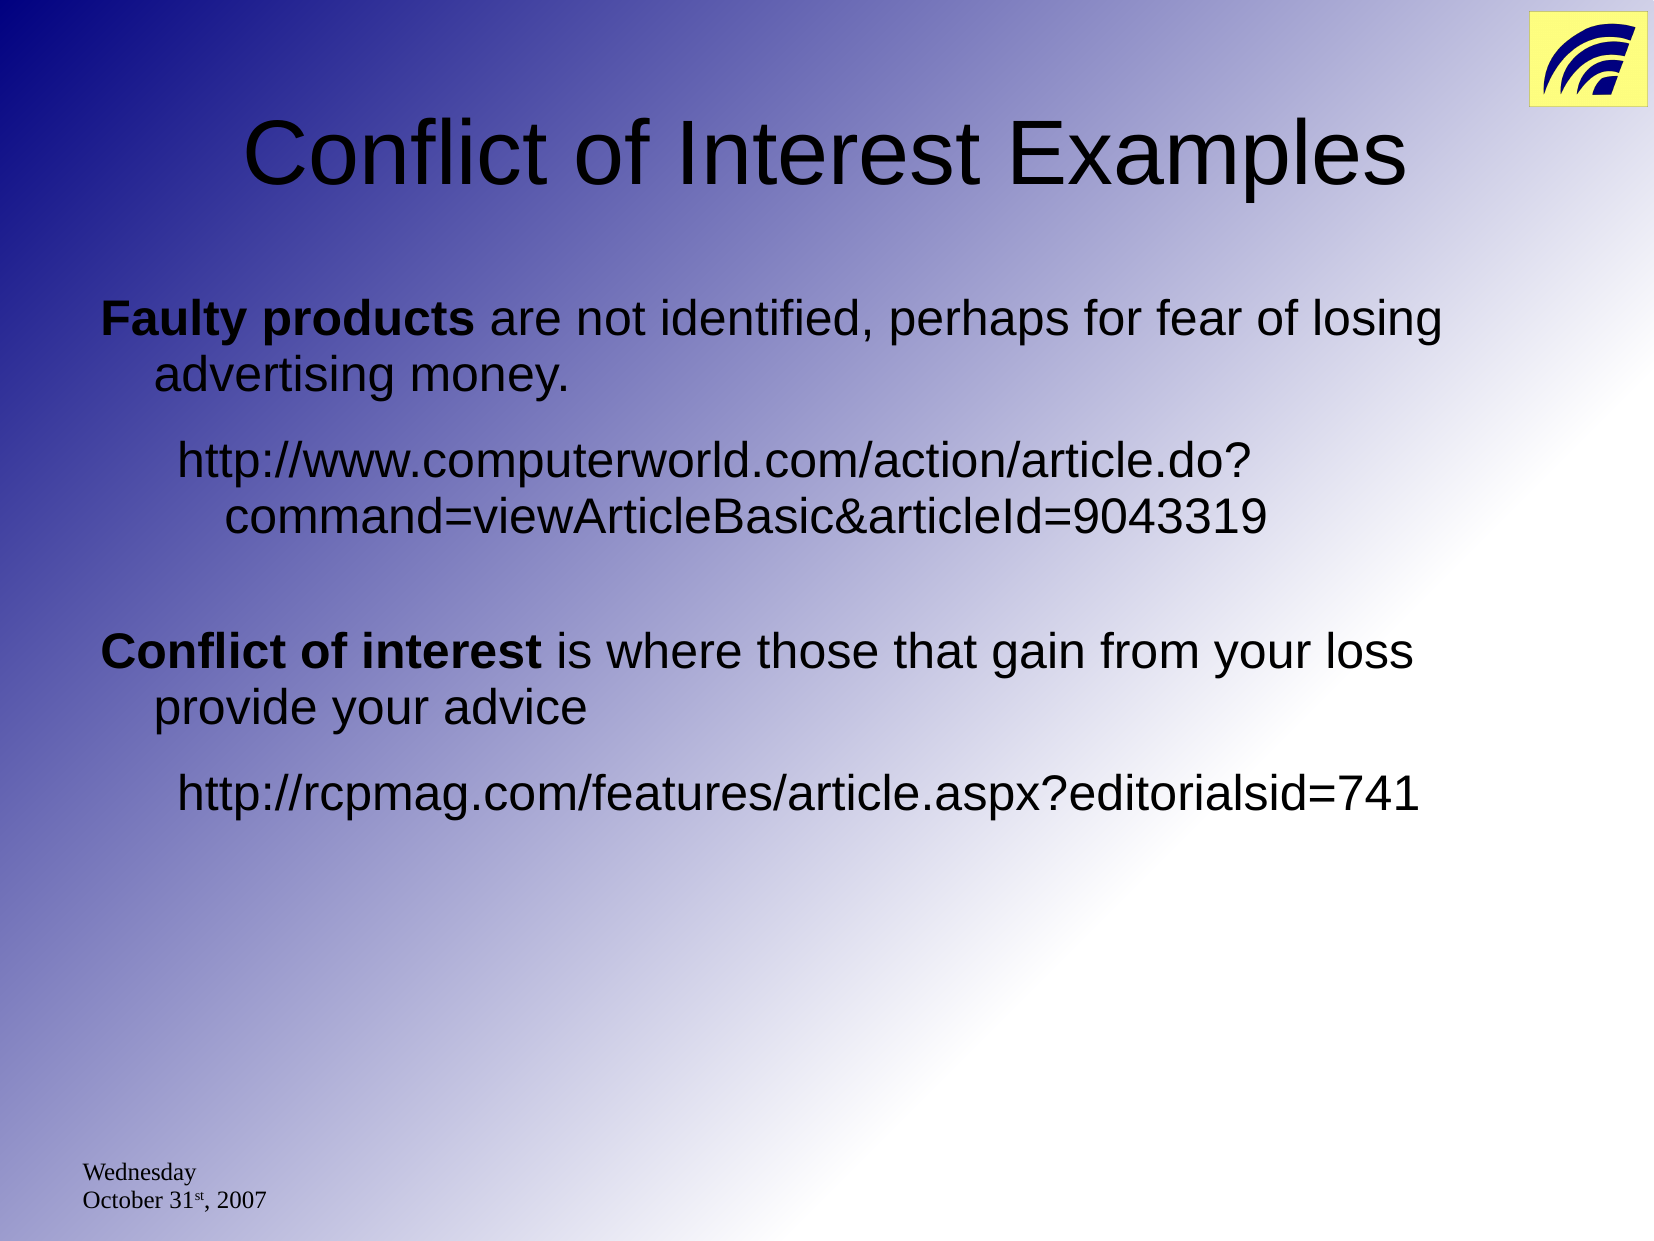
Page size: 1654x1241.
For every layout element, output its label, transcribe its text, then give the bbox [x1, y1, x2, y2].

list Faulty products are not identified, perhaps for fear of losing advertising money. http://www.computerworld.com/action/article.do?command=viewArticleBasic&articleId=9043319 Conflict of interest is where those that gain from your loss provide your advice http://rcpmag.com/features/article.aspx?editorialsid=741 [82, 290, 1571, 1094]
title Conflict of Interest Examples [82, 56, 1571, 250]
picture [1529, 11, 1648, 107]
